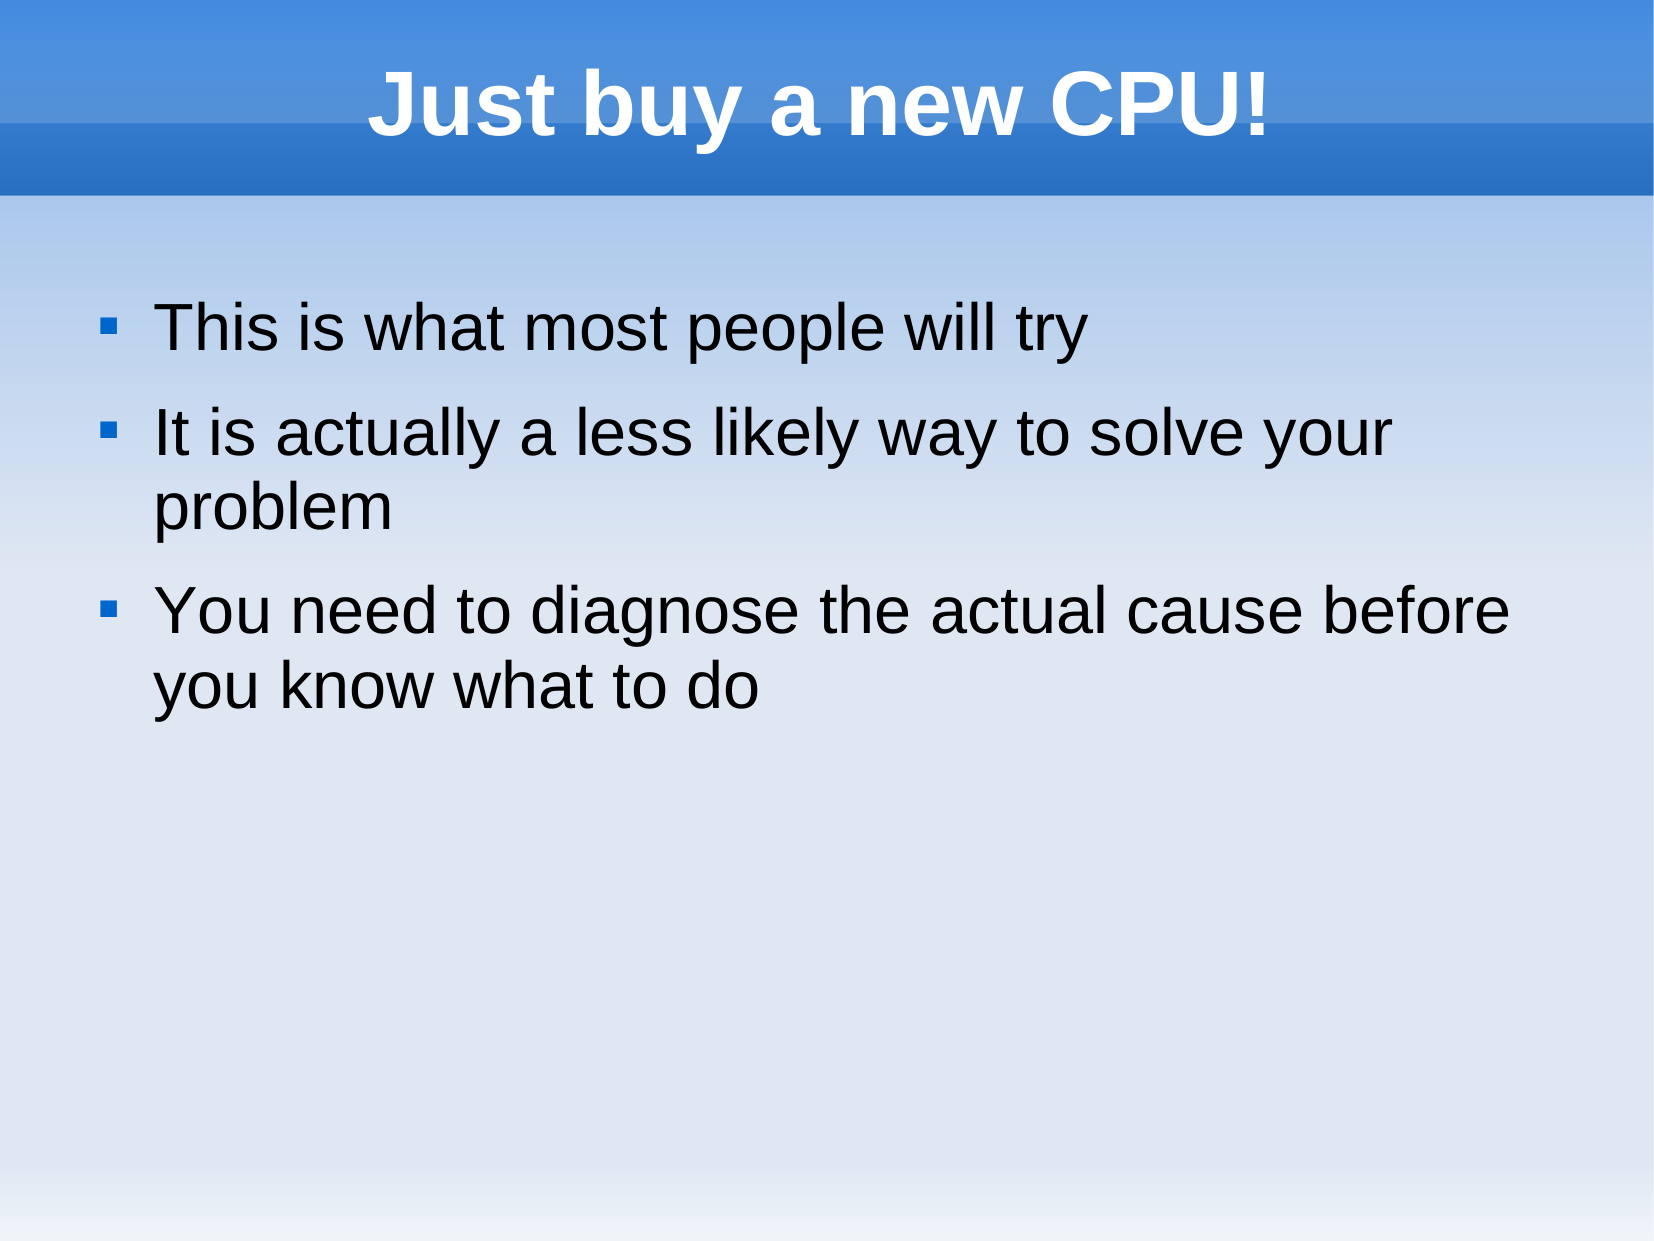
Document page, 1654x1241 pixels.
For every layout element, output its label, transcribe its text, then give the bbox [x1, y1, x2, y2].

picture [0, 0, 1654, 1241]
list This is what most people will try It is actually a less likely way to solve your problem You need to diagnose the actual cause before you know what to do [82, 290, 1571, 1109]
title Just buy a new CPU! [76, 0, 1565, 208]
